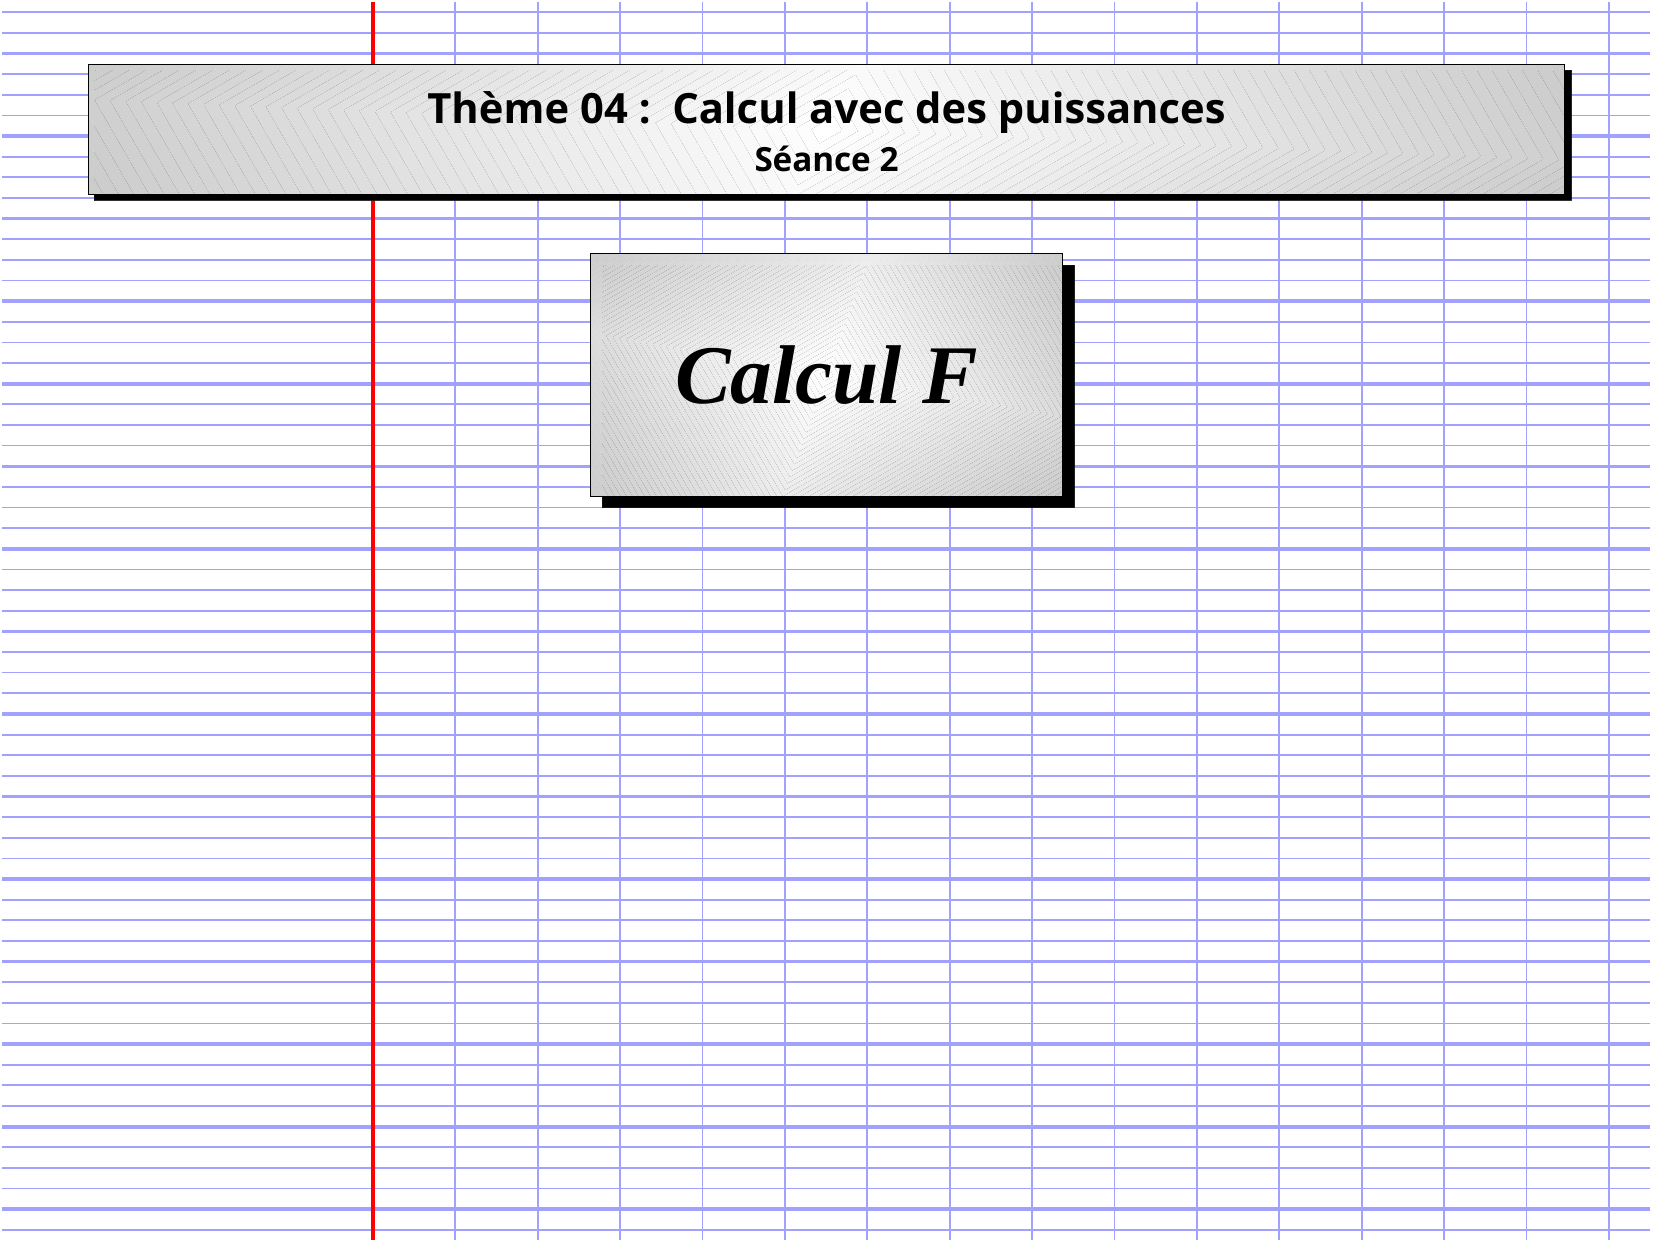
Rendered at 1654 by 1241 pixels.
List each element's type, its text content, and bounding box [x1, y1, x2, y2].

text_box Calcul F [590, 253, 1063, 497]
picture [0, 0, 1654, 1241]
text_box Thème 04 : Calcul avec des puissances Séance 2 [88, 64, 1565, 195]
